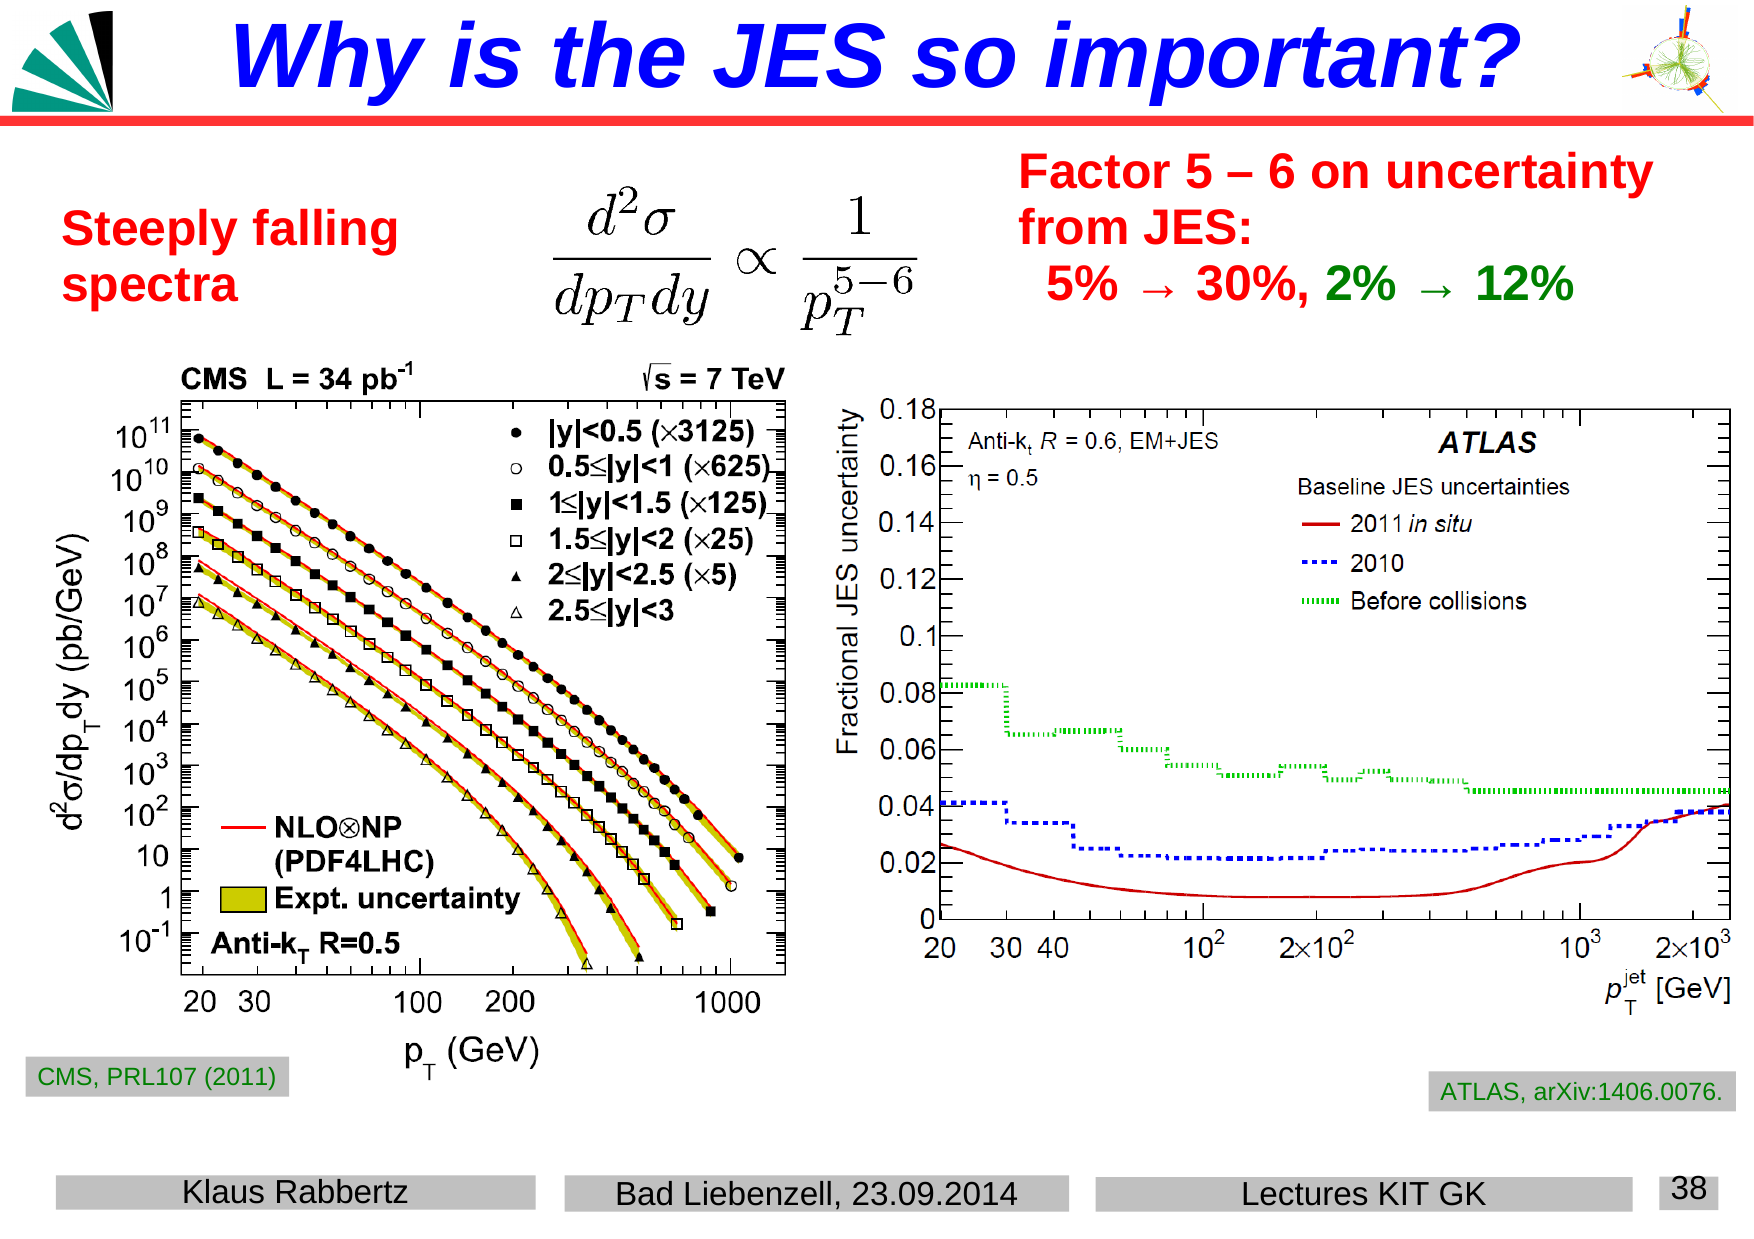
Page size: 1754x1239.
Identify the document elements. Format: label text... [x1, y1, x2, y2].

picture [44, 358, 796, 1087]
title Why is the JES so important? [153, 0, 1600, 113]
text_box Steeply falling spectra [49, 194, 412, 319]
text_box CMS, PRL107 (2011) [25, 1056, 288, 1097]
picture [12, 11, 113, 113]
text_box Factor 5 – 6 on uncertainty from JES: 5% → 30%, 2% → 12% [1007, 137, 1667, 319]
text_box ATLAS, arXiv:1406.0076. [1428, 1071, 1734, 1112]
picture [548, 182, 922, 340]
picture [1622, 5, 1738, 113]
picture [829, 390, 1741, 1029]
